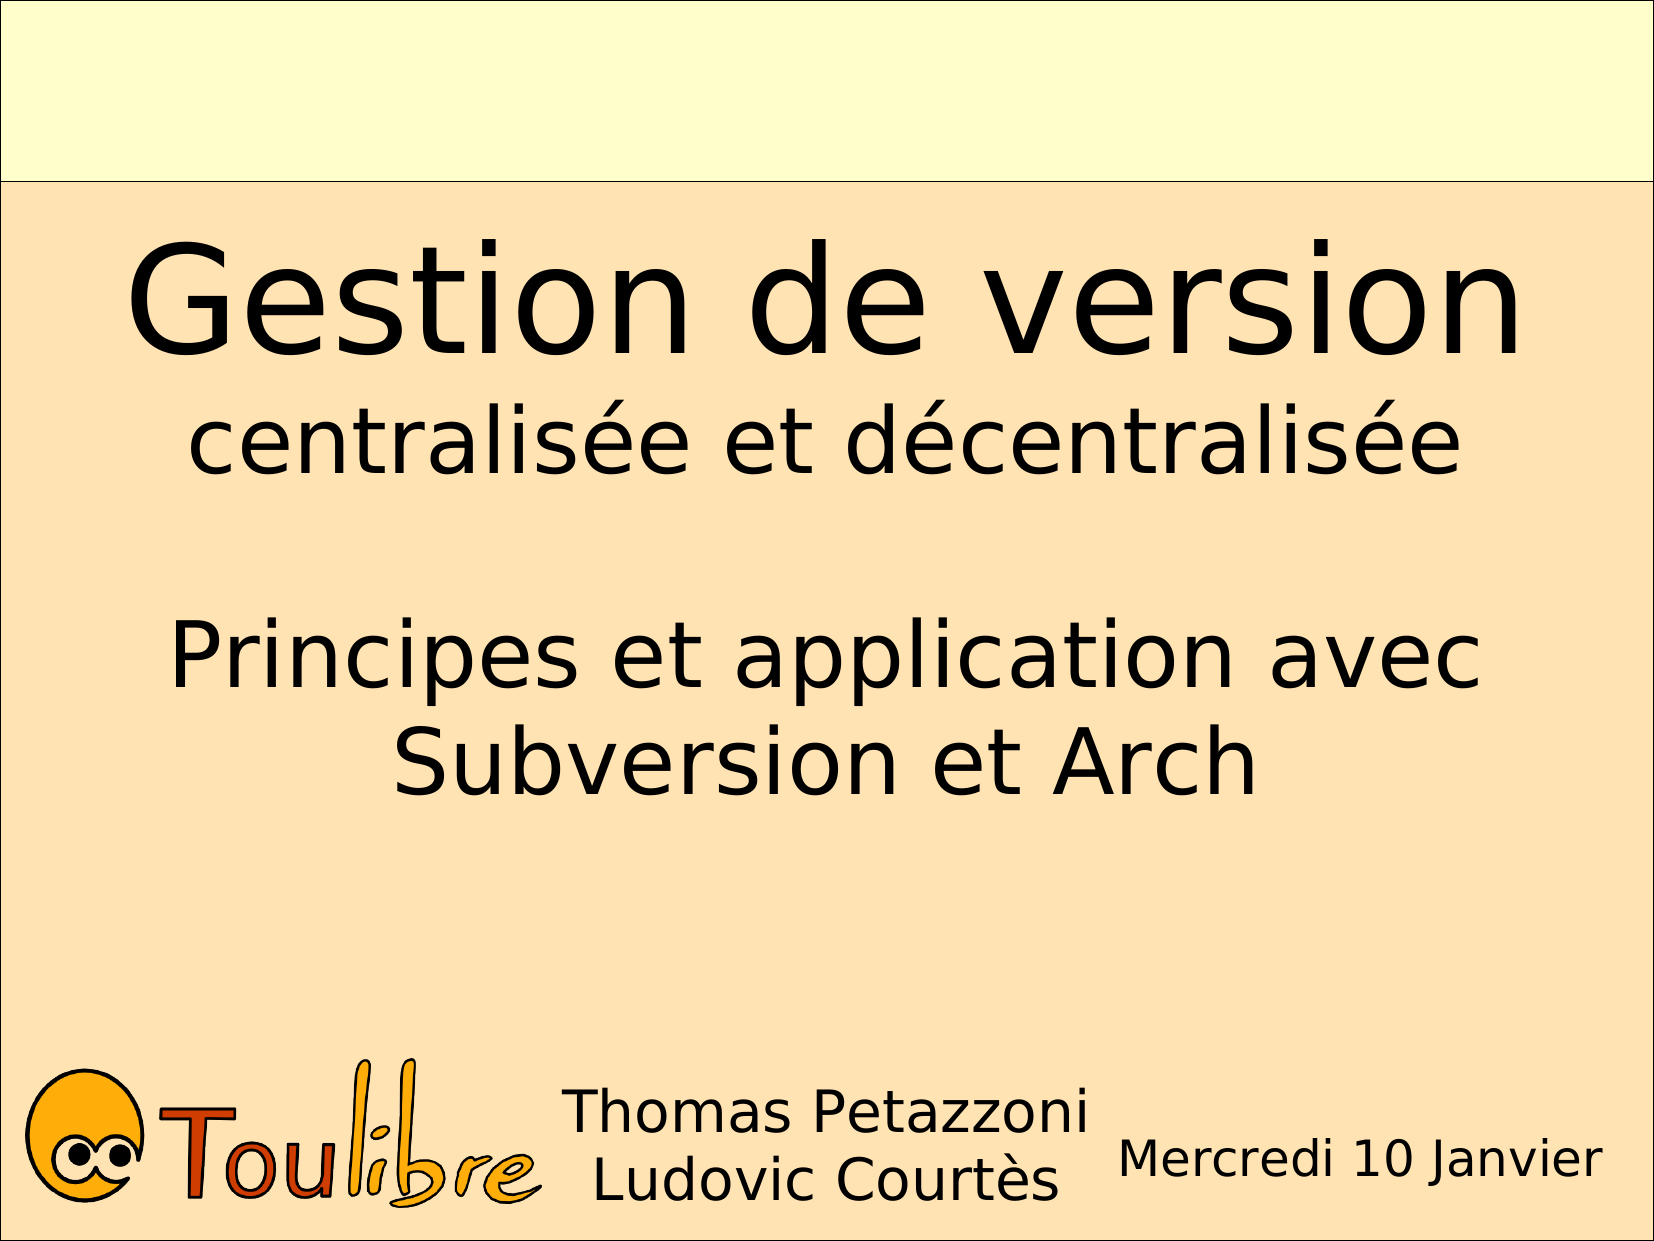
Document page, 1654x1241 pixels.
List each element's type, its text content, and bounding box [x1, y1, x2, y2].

text_box Mercredi 10 Janvier [542, 1122, 1619, 1196]
picture [25, 1058, 542, 1208]
text_box Gestion de version centralisée et décentralisée Principes et application avec Subversion et Arch Thomas Petazzoni Ludovic Courtès [0, 206, 1654, 1222]
